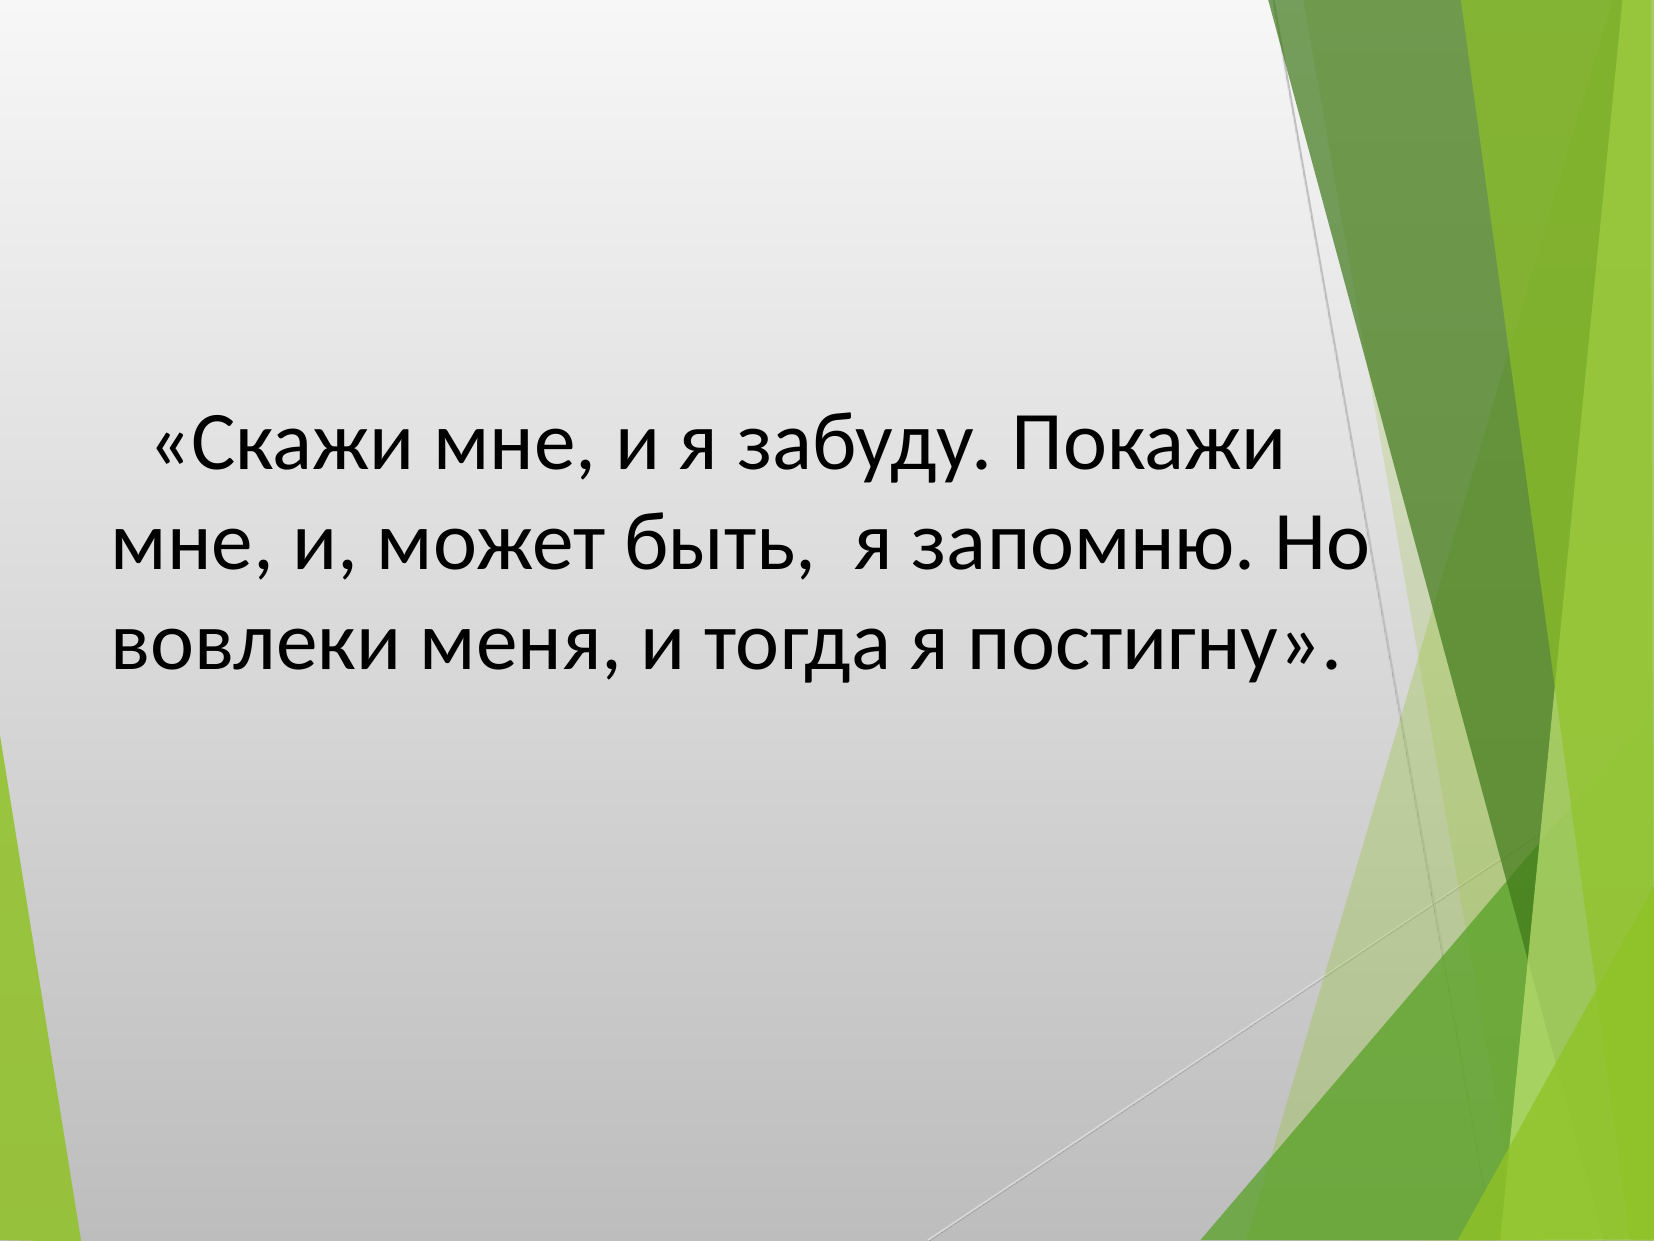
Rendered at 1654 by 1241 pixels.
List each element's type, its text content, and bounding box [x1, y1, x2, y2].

text_box «Скажи мне, и я забуду. Покажи мне, и, может быть, я запомню. Но вовлеки меня, и тогда я постигну». [96, 379, 1411, 694]
